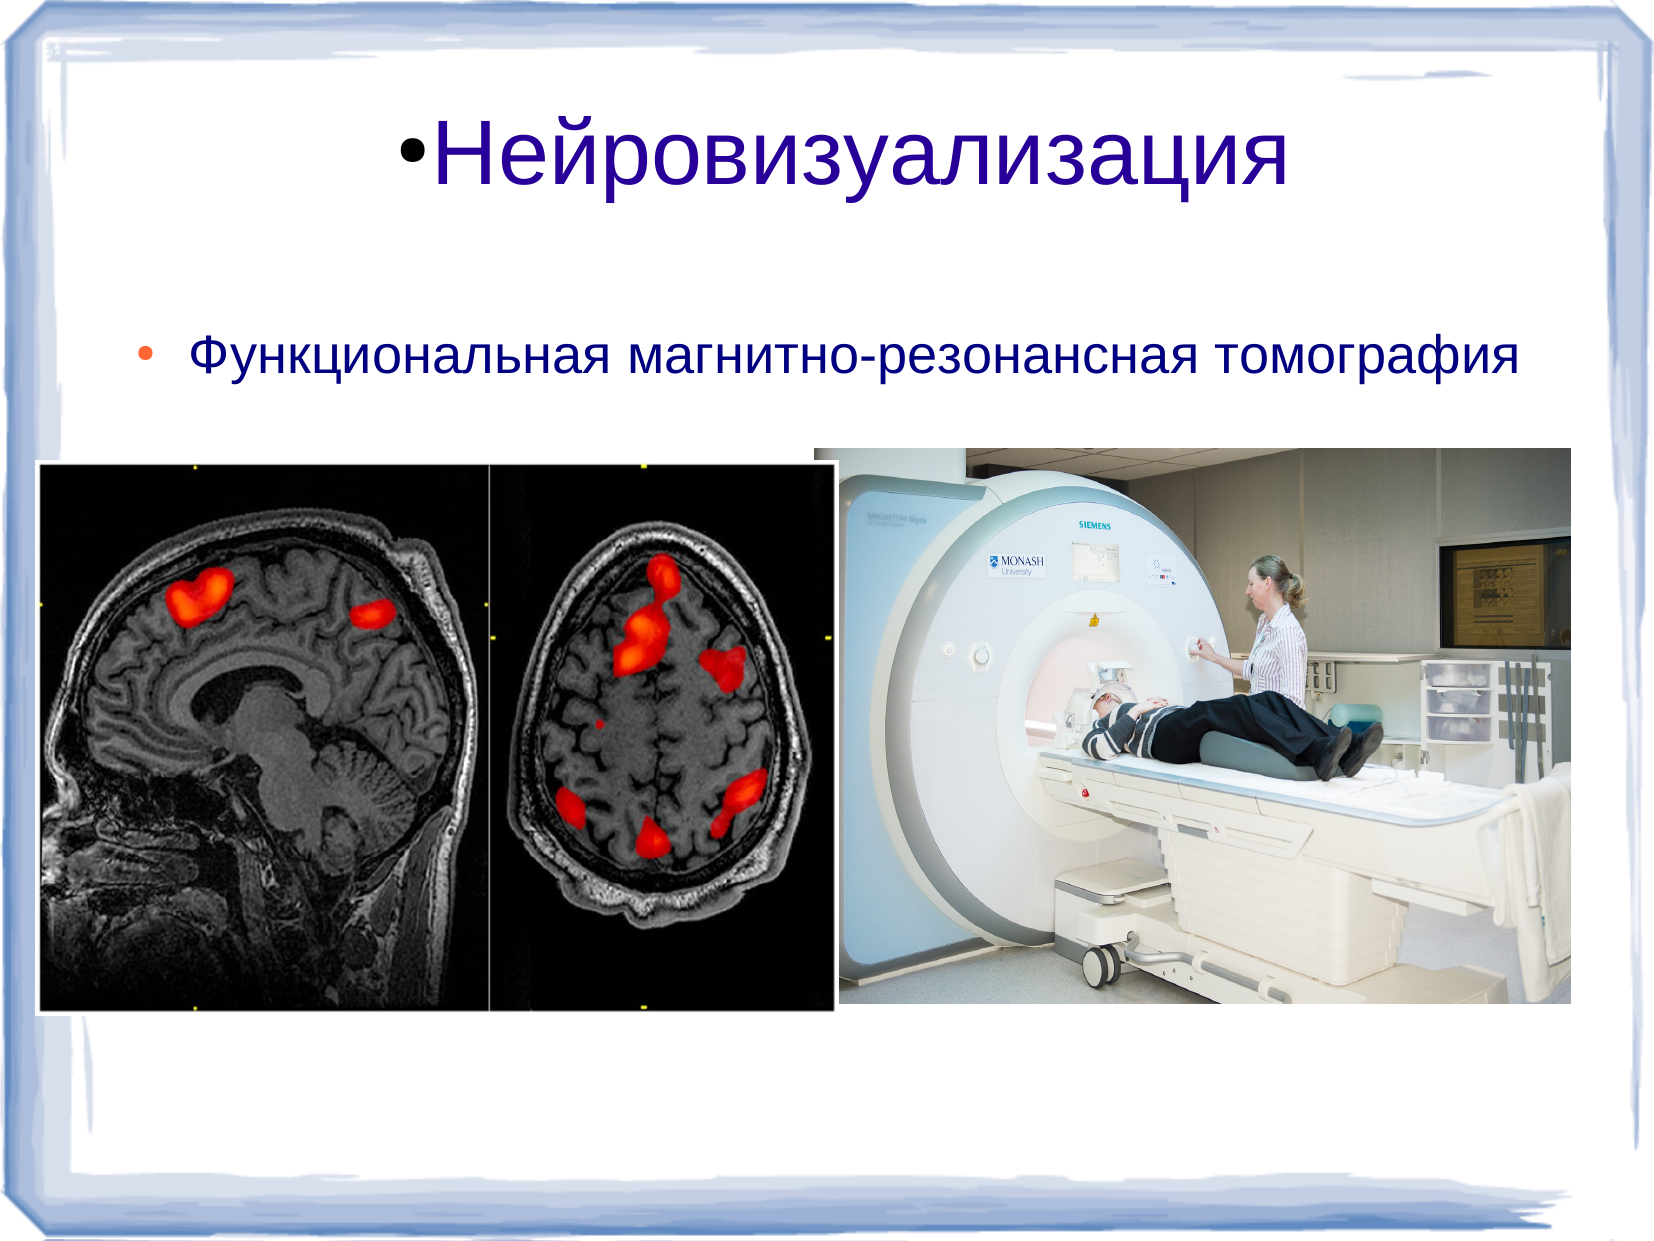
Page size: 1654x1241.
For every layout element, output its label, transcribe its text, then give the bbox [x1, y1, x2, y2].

list Функциональная магнитно-резонансная томография [118, 324, 1571, 460]
picture [0, 0, 1654, 1241]
title Нейровизуализация [82, 49, 1571, 257]
